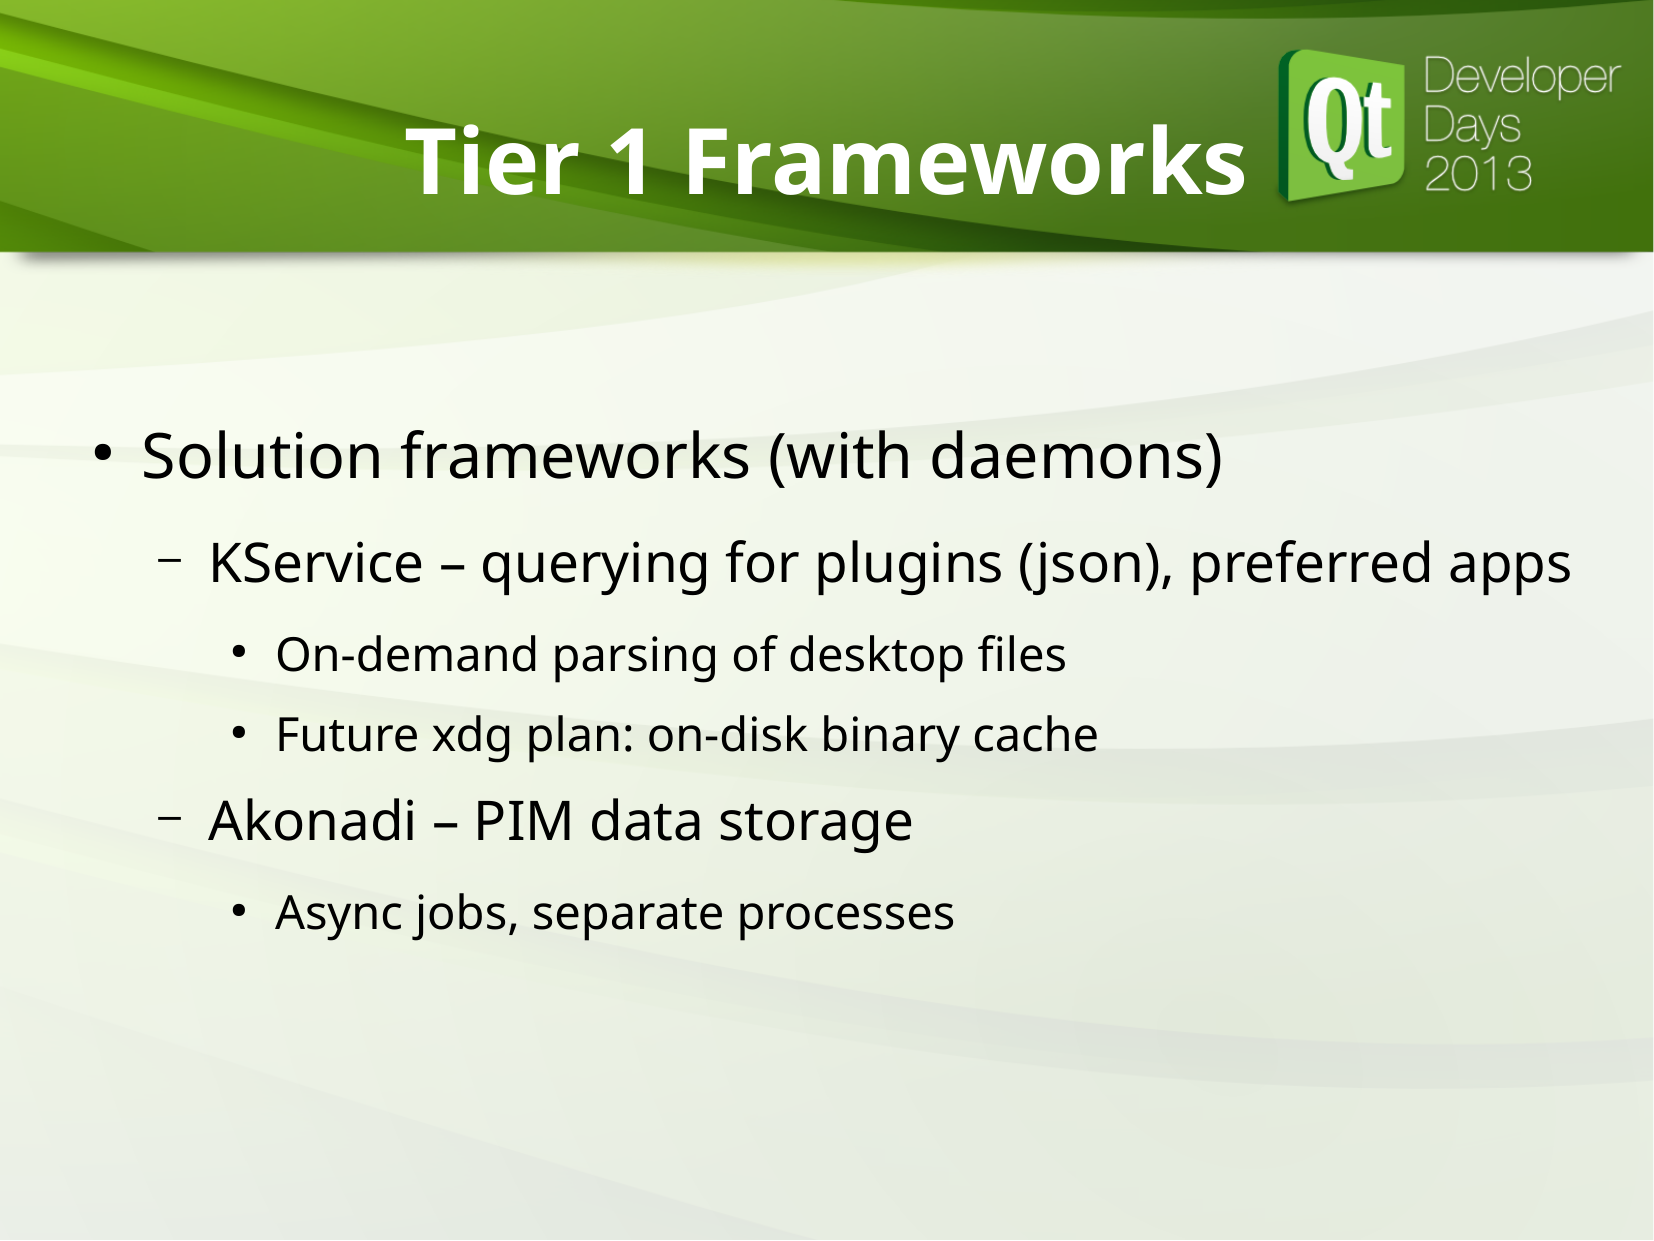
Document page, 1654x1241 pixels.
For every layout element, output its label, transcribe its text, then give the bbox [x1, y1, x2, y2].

title Tier 1 Frameworks [82, 55, 1571, 263]
picture [0, 0, 1654, 1240]
list Solution frameworks (with daemons) KService – querying for plugins (json), preferred apps On-demand parsing of desktop files Future xdg plan: on-disk binary cache Akonadi – PIM data storage Async jobs, separate processes [75, 297, 1576, 1017]
